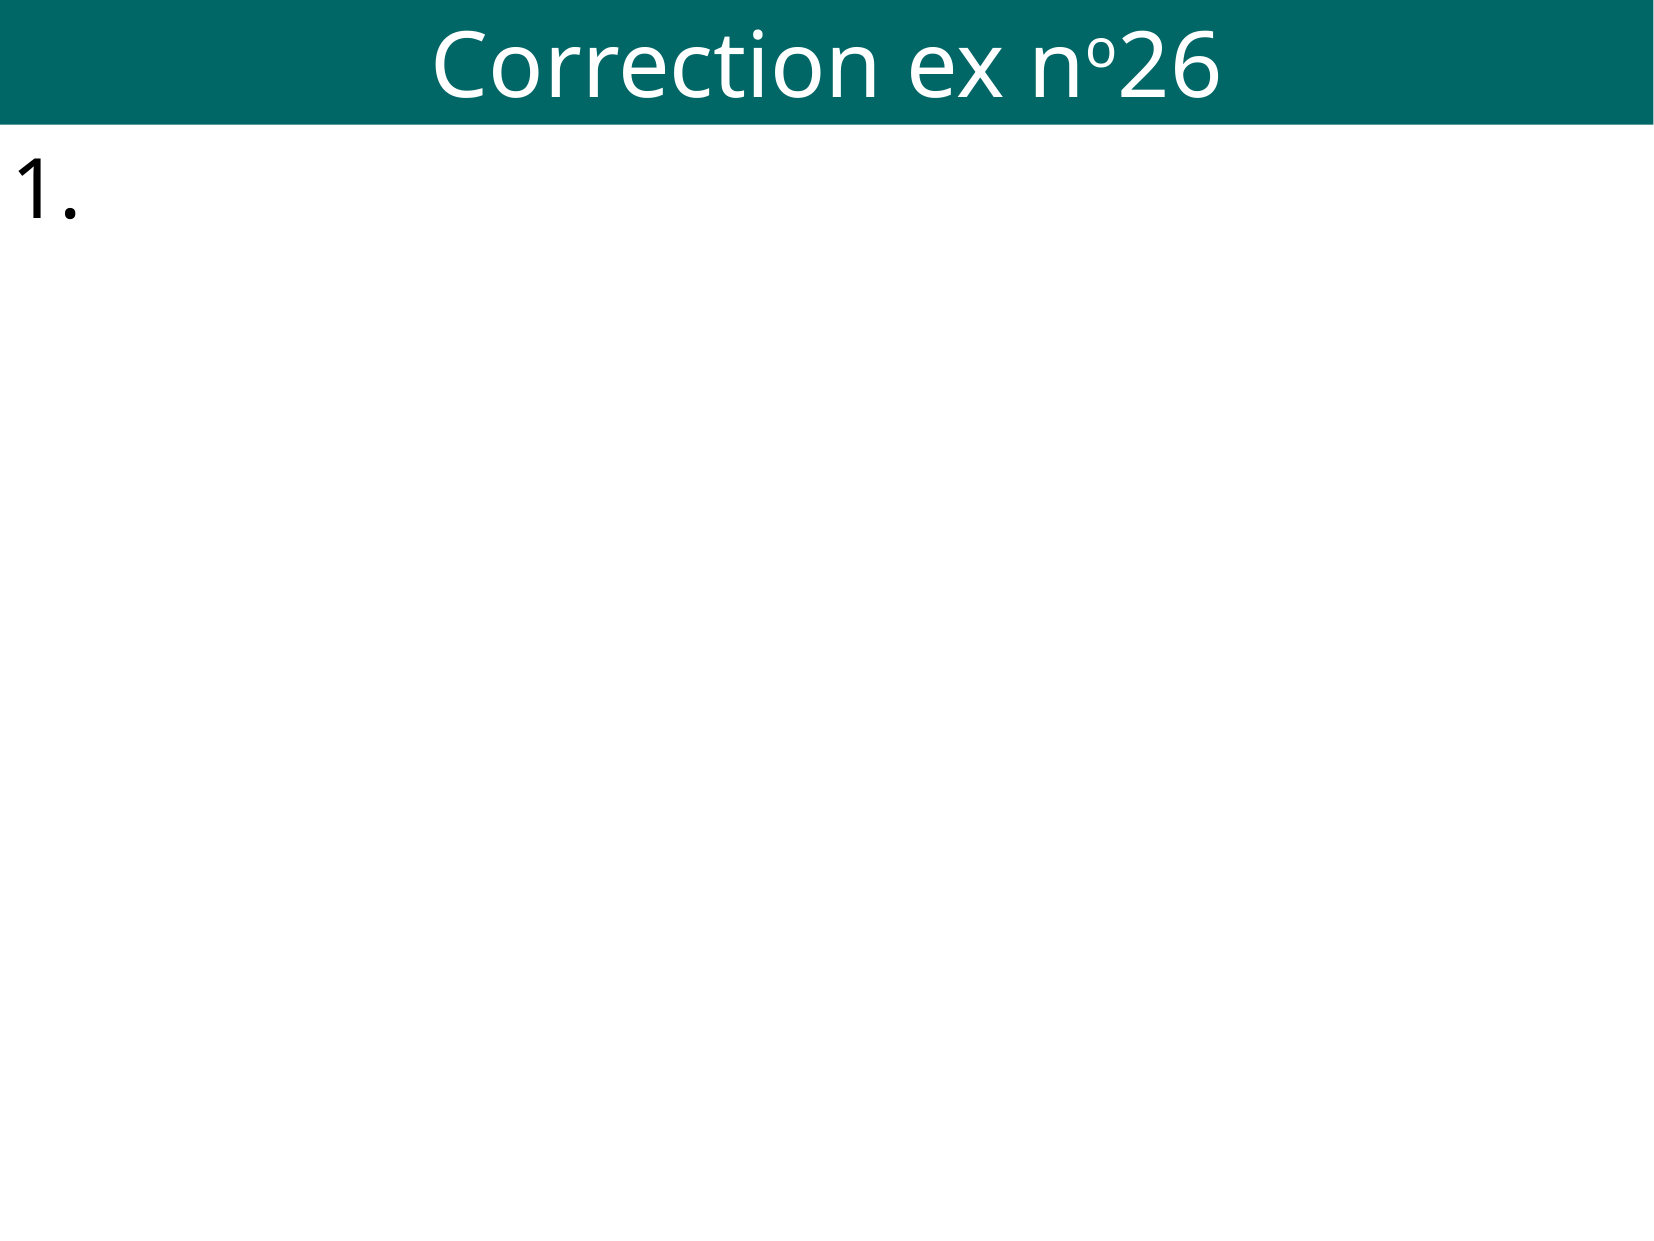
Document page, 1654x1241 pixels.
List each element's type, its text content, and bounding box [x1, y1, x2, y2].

subtitle 1. [11, 129, 1642, 1229]
title Correction ex no26 [0, 8, 1654, 116]
